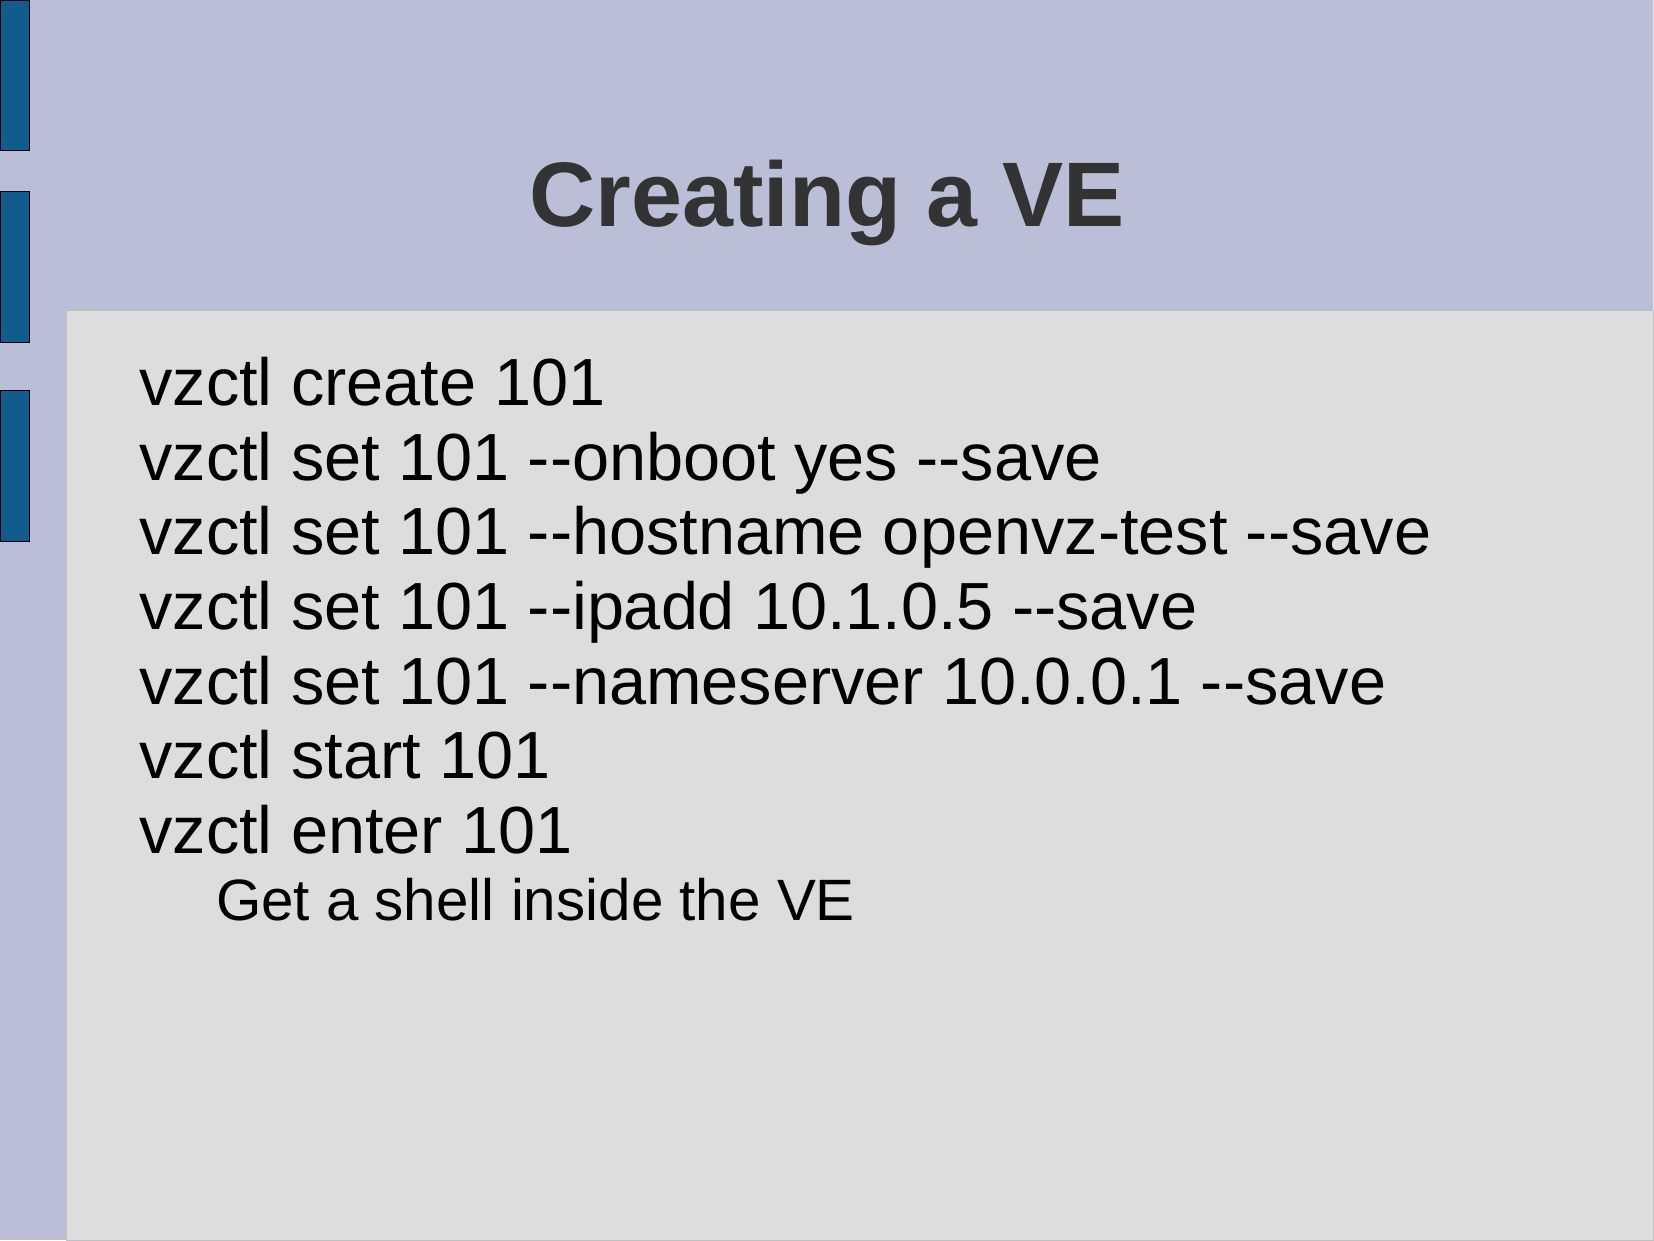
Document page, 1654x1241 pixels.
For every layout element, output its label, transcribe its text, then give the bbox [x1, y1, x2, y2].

title Creating a VE [121, 91, 1534, 299]
list vzctl create 101 vzctl set 101 --onboot yes --save vzctl set 101 --hostname openvz-test --save vzctl set 101 --ipadd 10.1.0.5 --save vzctl set 101 --nameserver 10.0.0.1 --save vzctl start 101 vzctl enter 101 Get a shell inside the VE [121, 344, 1534, 1127]
